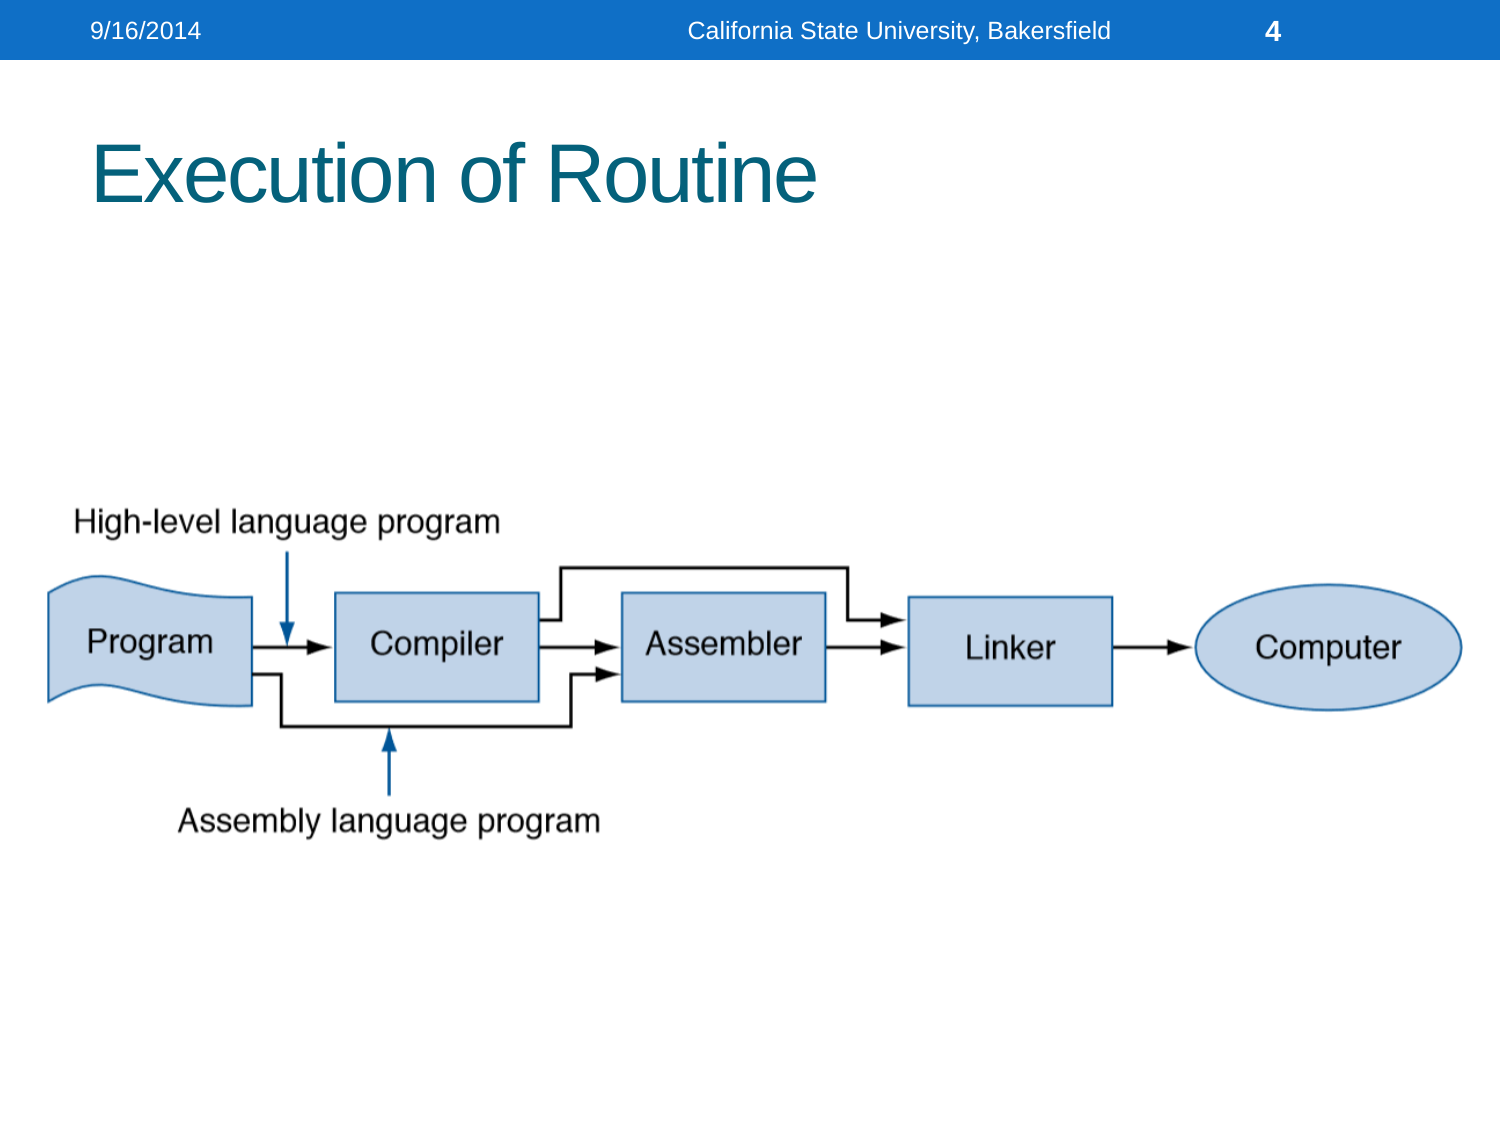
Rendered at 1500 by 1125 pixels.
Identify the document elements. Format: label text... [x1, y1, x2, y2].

slide_number 9/16/2014 [75, 3, 550, 57]
title Execution of Routine [75, 87, 1425, 250]
picture [24, 468, 1485, 857]
slide_number <number> [1250, 3, 1425, 57]
footer California State University, Bakersfield [562, 3, 1238, 57]
